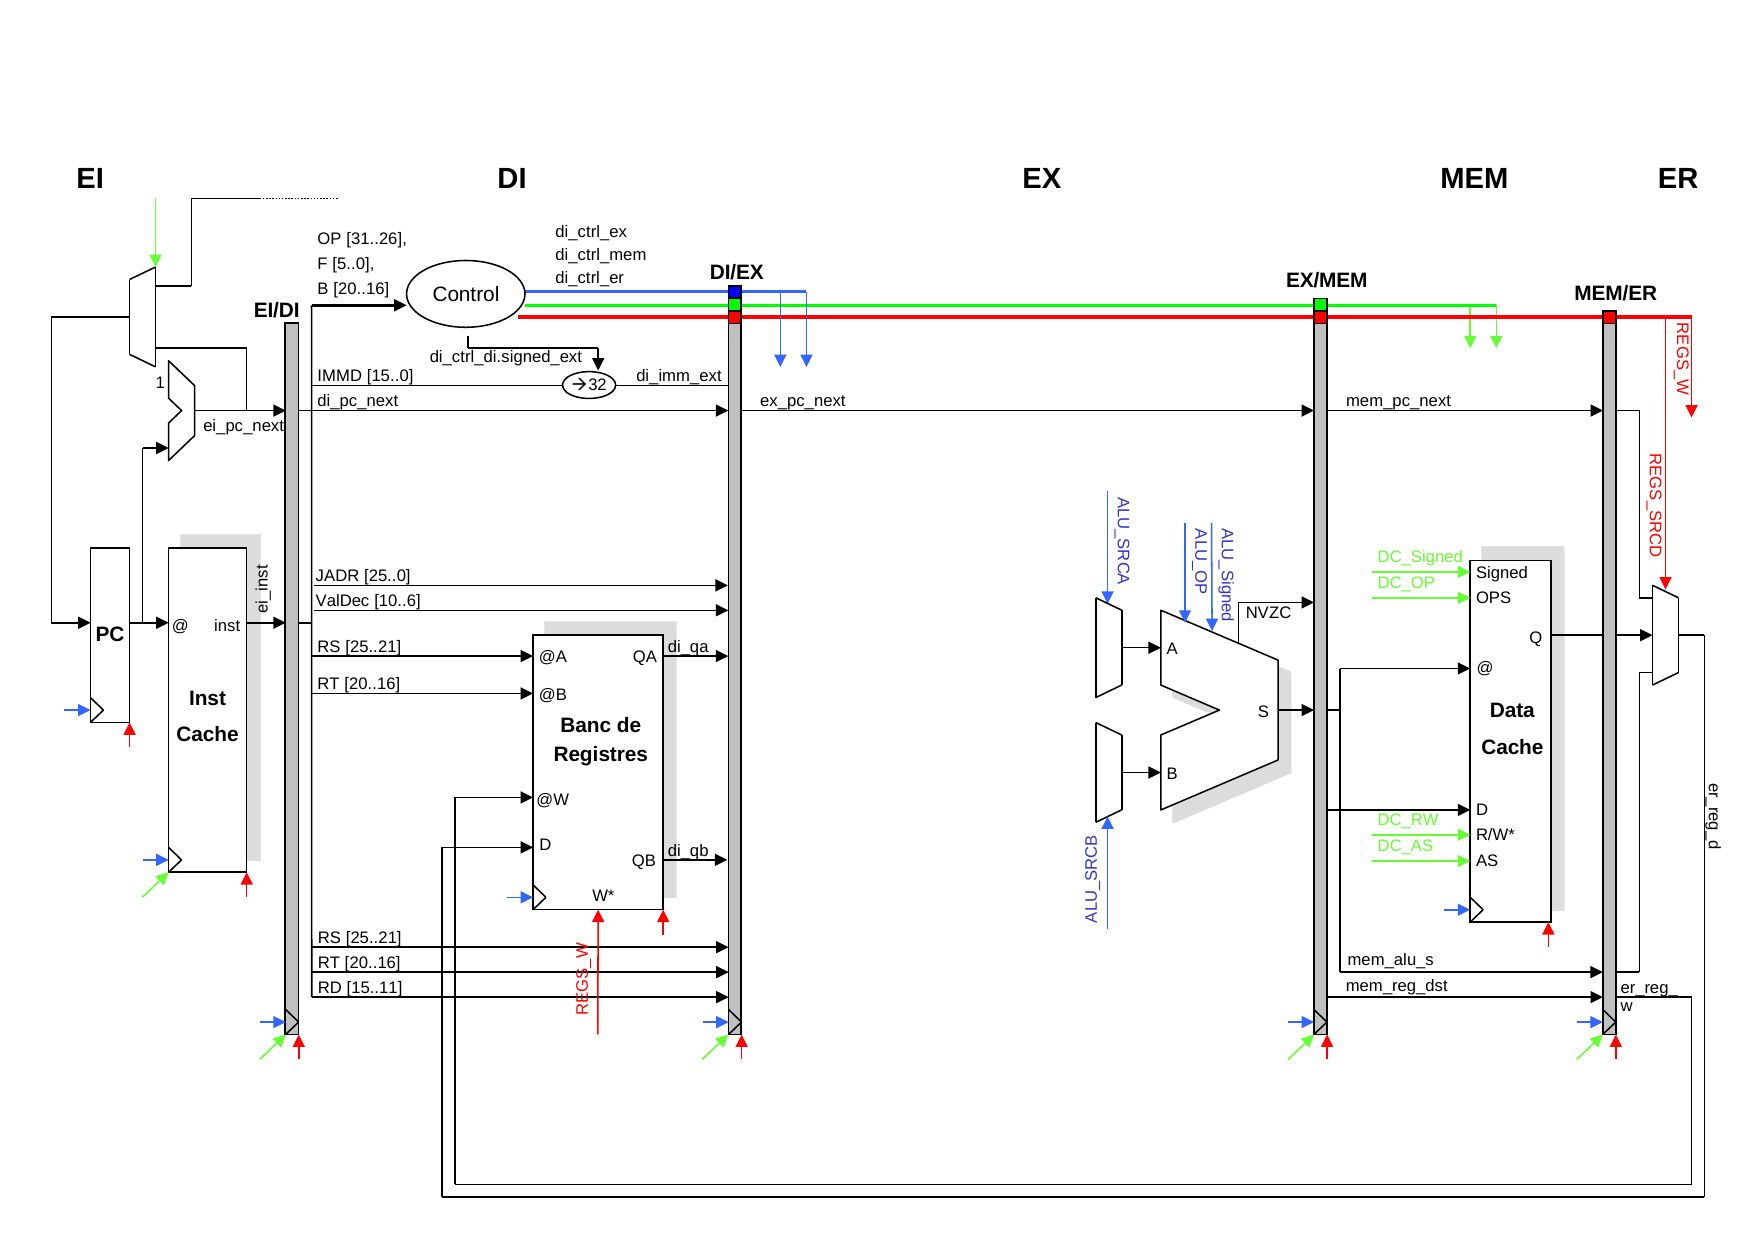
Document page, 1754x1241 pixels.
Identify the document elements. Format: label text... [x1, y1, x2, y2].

text_box QA [626, 646, 664, 672]
text_box RD [15..11] [311, 972, 403, 1003]
text_box [288, 1024, 299, 1035]
text_box Banc de Registres [547, 713, 649, 771]
text_box MEM [1434, 164, 1515, 200]
text_box di_ctrl_er [549, 262, 625, 293]
text_box ALU_Signed [1213, 522, 1239, 629]
text_box [1602, 310, 1616, 1018]
text_box [90, 700, 101, 720]
text_box ValDec [10..6] [309, 585, 422, 616]
text_box Q [1523, 622, 1549, 654]
text_box di_ctrl_mem [549, 239, 647, 270]
text_box [168, 547, 247, 873]
text_box OP [31..26], [311, 223, 414, 255]
text_box D R/W* AS [1470, 797, 1522, 876]
text_box Data Cache [1481, 698, 1544, 759]
text_box @B [532, 684, 568, 710]
text_box [1314, 298, 1328, 1021]
text_box [728, 1012, 739, 1032]
text_box Inst Cache [176, 686, 239, 747]
text_box @ [166, 610, 190, 641]
text_box EX/MEM [1280, 268, 1374, 298]
text_box B [20..16] [311, 273, 396, 304]
text_box MEM/ER [1568, 281, 1664, 310]
text_box er_reg_w [1614, 972, 1696, 1022]
text_box RS [25..21] [311, 922, 402, 953]
text_box ALU_SRCB [1080, 828, 1106, 930]
text_box ex_pc_next [754, 385, 853, 417]
text_box DC_Signed [1371, 546, 1470, 572]
text_box RT [20..16] [311, 668, 401, 700]
text_box B [1160, 763, 1185, 789]
text_box di_ctrl_ex [549, 216, 628, 239]
text_box [533, 635, 664, 910]
text_box inst [208, 610, 241, 641]
text_box Signed OPS [1470, 560, 1535, 613]
text_box F [5..0], [311, 248, 381, 273]
text_box REGS_W [1668, 316, 1694, 402]
text_box DC_AS [1371, 835, 1440, 861]
text_box [1314, 1012, 1324, 1032]
text_box [90, 547, 130, 723]
text_box DI/EX [703, 260, 770, 290]
text_box @A [532, 646, 568, 672]
text_box [168, 849, 179, 870]
text_box mem_pc_next [1340, 385, 1458, 417]
text_box di_ctrl_di.signed_ext [423, 340, 583, 372]
text_box [1316, 1024, 1328, 1035]
text_box [1470, 900, 1481, 920]
text_box ei_pc_next [197, 410, 285, 442]
text_box ei_inst [246, 564, 278, 620]
text_box [285, 1011, 296, 1033]
text_box EI [70, 164, 111, 200]
text_box ALU_OP [1186, 522, 1211, 601]
text_box mem_alu_s [1341, 949, 1441, 975]
text_box [1470, 560, 1552, 923]
text_box DC_RW [1371, 809, 1445, 835]
text_box di_qa [662, 631, 709, 662]
text_box ER [1651, 164, 1705, 200]
text_box S [1251, 700, 1276, 726]
text_box IMMD [15..0] [311, 360, 415, 392]
text_box @W [530, 789, 570, 815]
text_box [731, 1024, 742, 1035]
text_box di_pc_next [311, 385, 405, 417]
text_box mem_reg_dst [1340, 975, 1455, 1001]
text_box di_imm_ext [630, 360, 723, 392]
text_box JADR [25..0] [309, 560, 412, 585]
text_box [1160, 610, 1279, 810]
text_box PC [95, 622, 125, 647]
text_box er_reg_d [1699, 777, 1731, 856]
text_box [1602, 1011, 1613, 1033]
text_box EX [1016, 164, 1068, 200]
text_box [1605, 1024, 1616, 1035]
text_box ALU_SRCA [1109, 491, 1135, 592]
text_box NVZC [1239, 602, 1298, 628]
text_box [728, 285, 742, 1020]
text_box EI/DI [247, 298, 306, 327]
text_box RT [20..16] [311, 947, 401, 972]
text_box REGS_SRCD [1641, 447, 1667, 564]
text_box A [1160, 638, 1179, 664]
text_box Control [406, 260, 526, 328]
text_box W* [586, 884, 621, 910]
text_box [285, 327, 299, 1020]
text_box [533, 887, 544, 907]
text_box 32 [562, 371, 616, 399]
text_box DC_OP [1371, 572, 1442, 598]
text_box REGS_W [571, 937, 597, 1022]
text_box QB [625, 850, 663, 876]
text_box 1 [155, 373, 166, 392]
text_box DI [491, 164, 533, 200]
text_box RS [25..21] [311, 631, 402, 662]
text_box di_qb [662, 835, 709, 866]
text_box D [533, 834, 558, 860]
text_box @ [1470, 652, 1494, 683]
